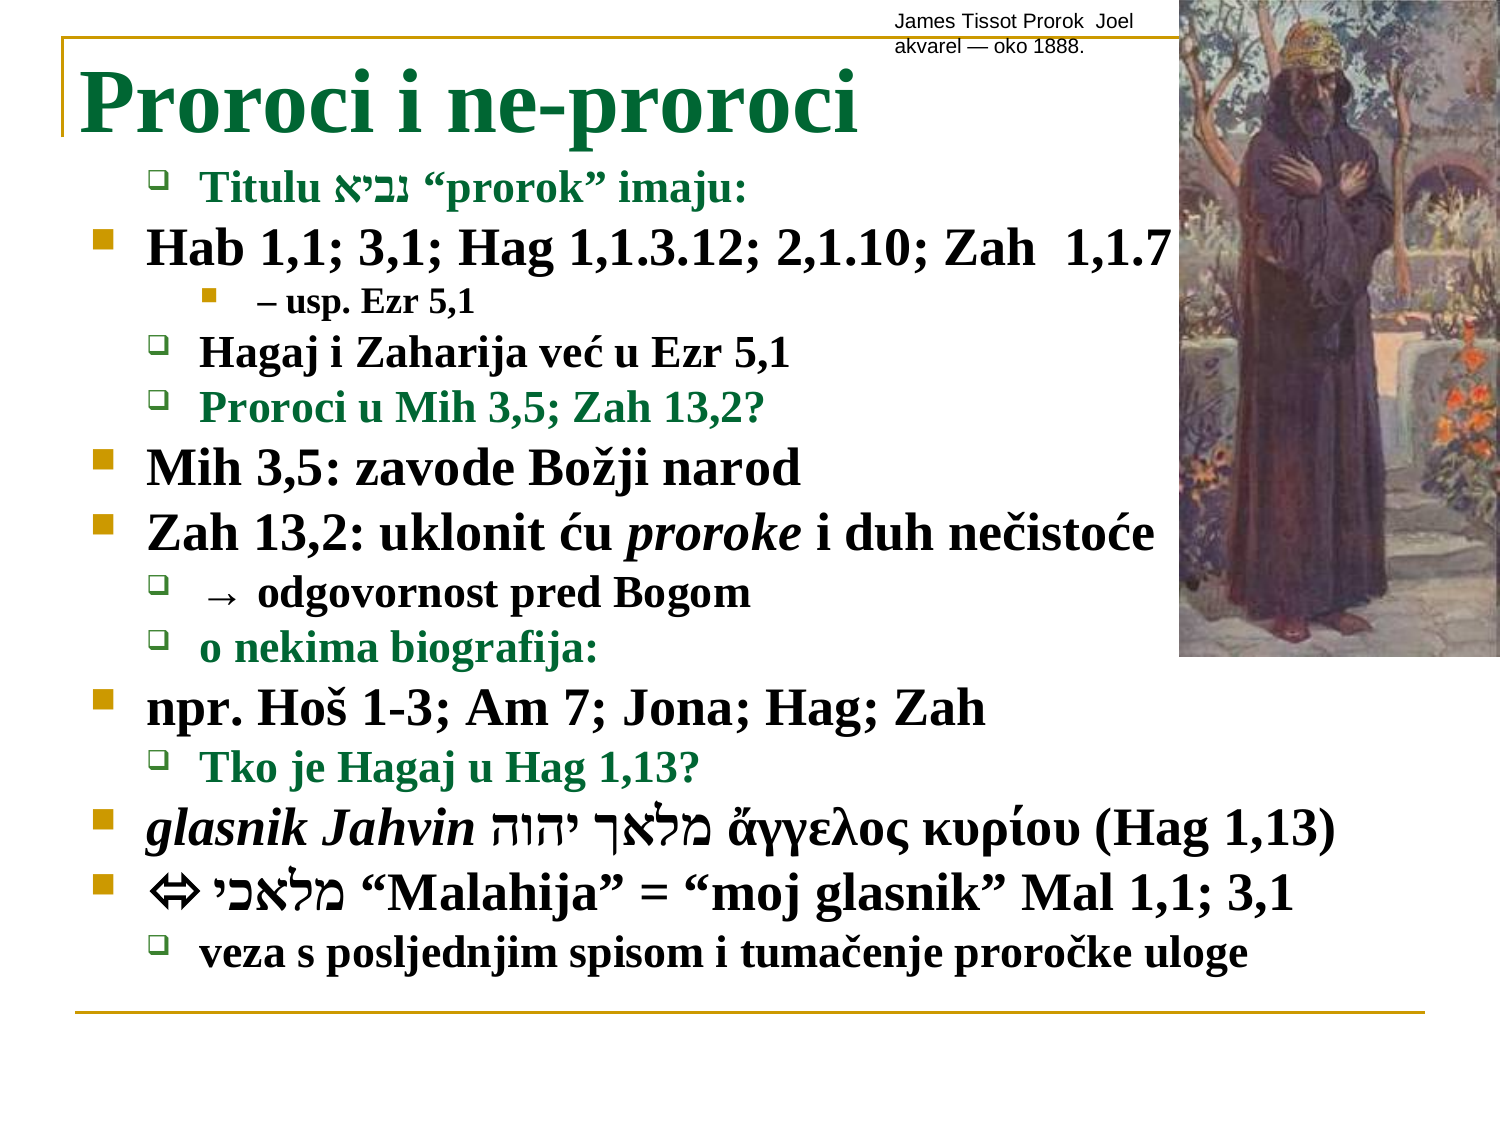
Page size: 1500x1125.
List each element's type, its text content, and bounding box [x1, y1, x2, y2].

picture [1179, 0, 1500, 658]
list Titulu נביא “prorok” imaju: Hab 1,1; 3,1; Hag 1,1.3.12; 2,1.10; Zah 1,1.7 – usp. Ezr 5,1 Hagaj i Zaharija već u Ezr 5,1 Proroci u Mih 3,5; Zah 13,2? Mih 3,5: zavode Božji narod Zah 13,2: uklonit ću proroke i duh nečistoće → odgovornost pred Bogom o nekima biografija: npr. Hoš 1-3; Am 7; Jona; Hag; Zah Tko je Hagaj u Hag 1,13? glasnik Jahvin מלאך יהוה ἄγγελος κυρίου (Hag 1,13)  מלאכי “Malahija” = “moj glasnik” Mal 1,1; 3,1 veza s posljednjim spisom i tumačenje proročke uloge [74, 148, 1365, 1012]
text_box James Tissot Prorok Joel akvarel — oko 1888. [879, 0, 1158, 66]
title Proroci i ne-proroci [64, 18, 1179, 159]
